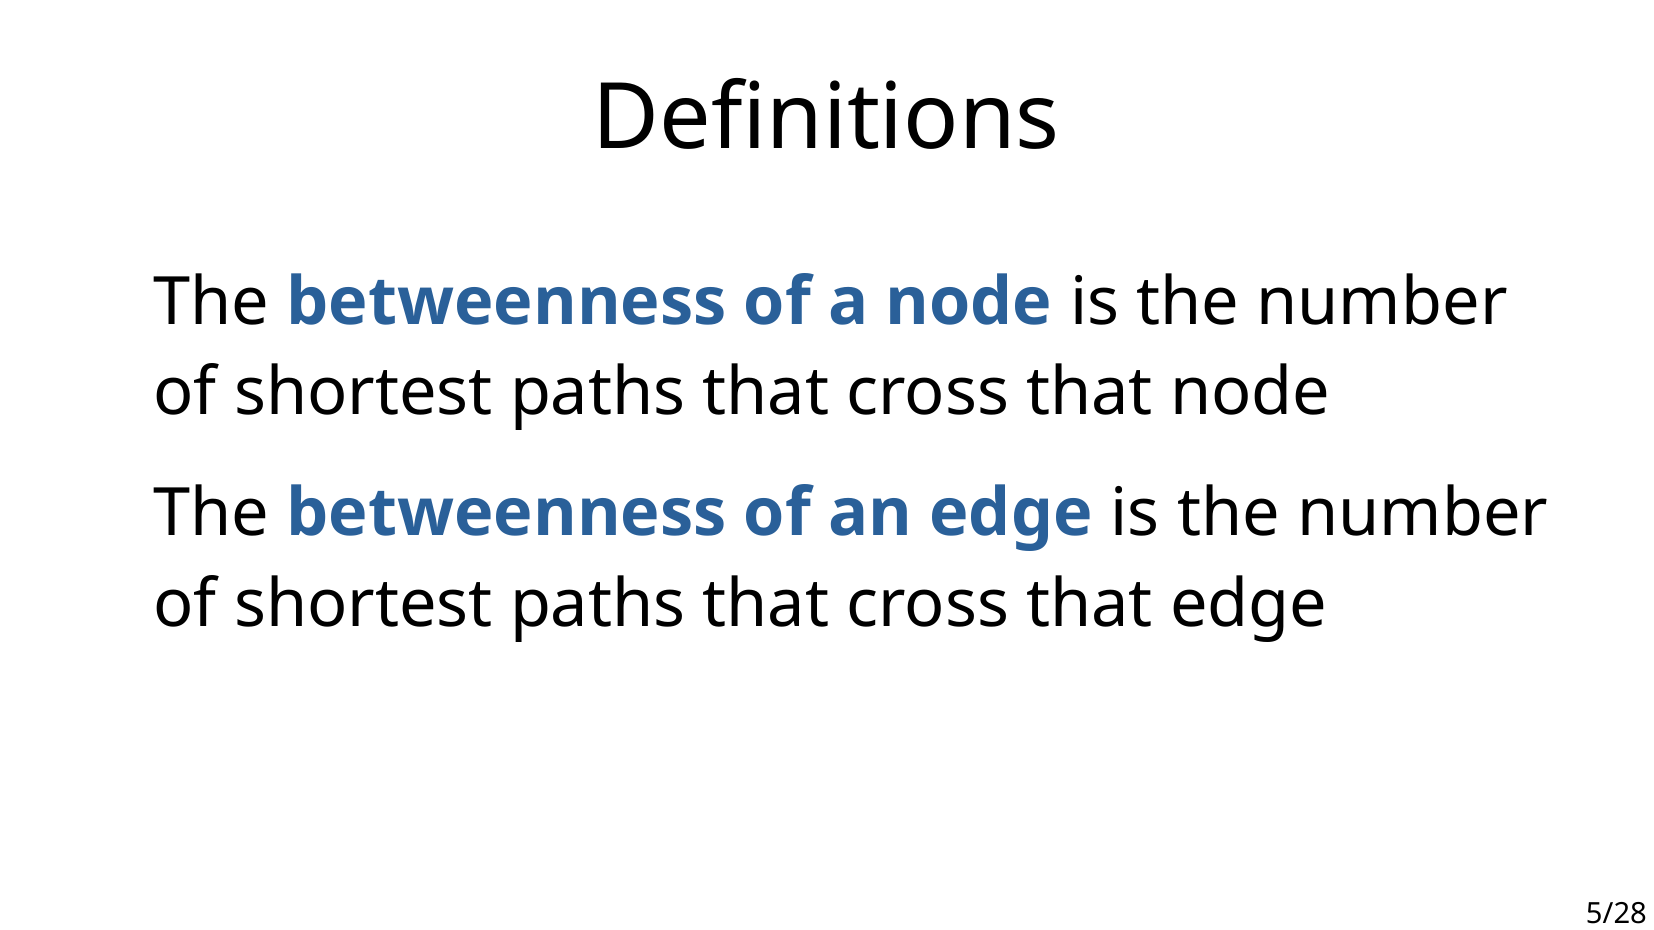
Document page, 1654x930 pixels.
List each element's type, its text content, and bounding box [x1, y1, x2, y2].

title Definitions [82, 1, 1571, 225]
list The betweenness of a node is the number of shortest paths that cross that node The betweenness of an edge is the number of shortest paths that cross that edge [82, 252, 1571, 793]
